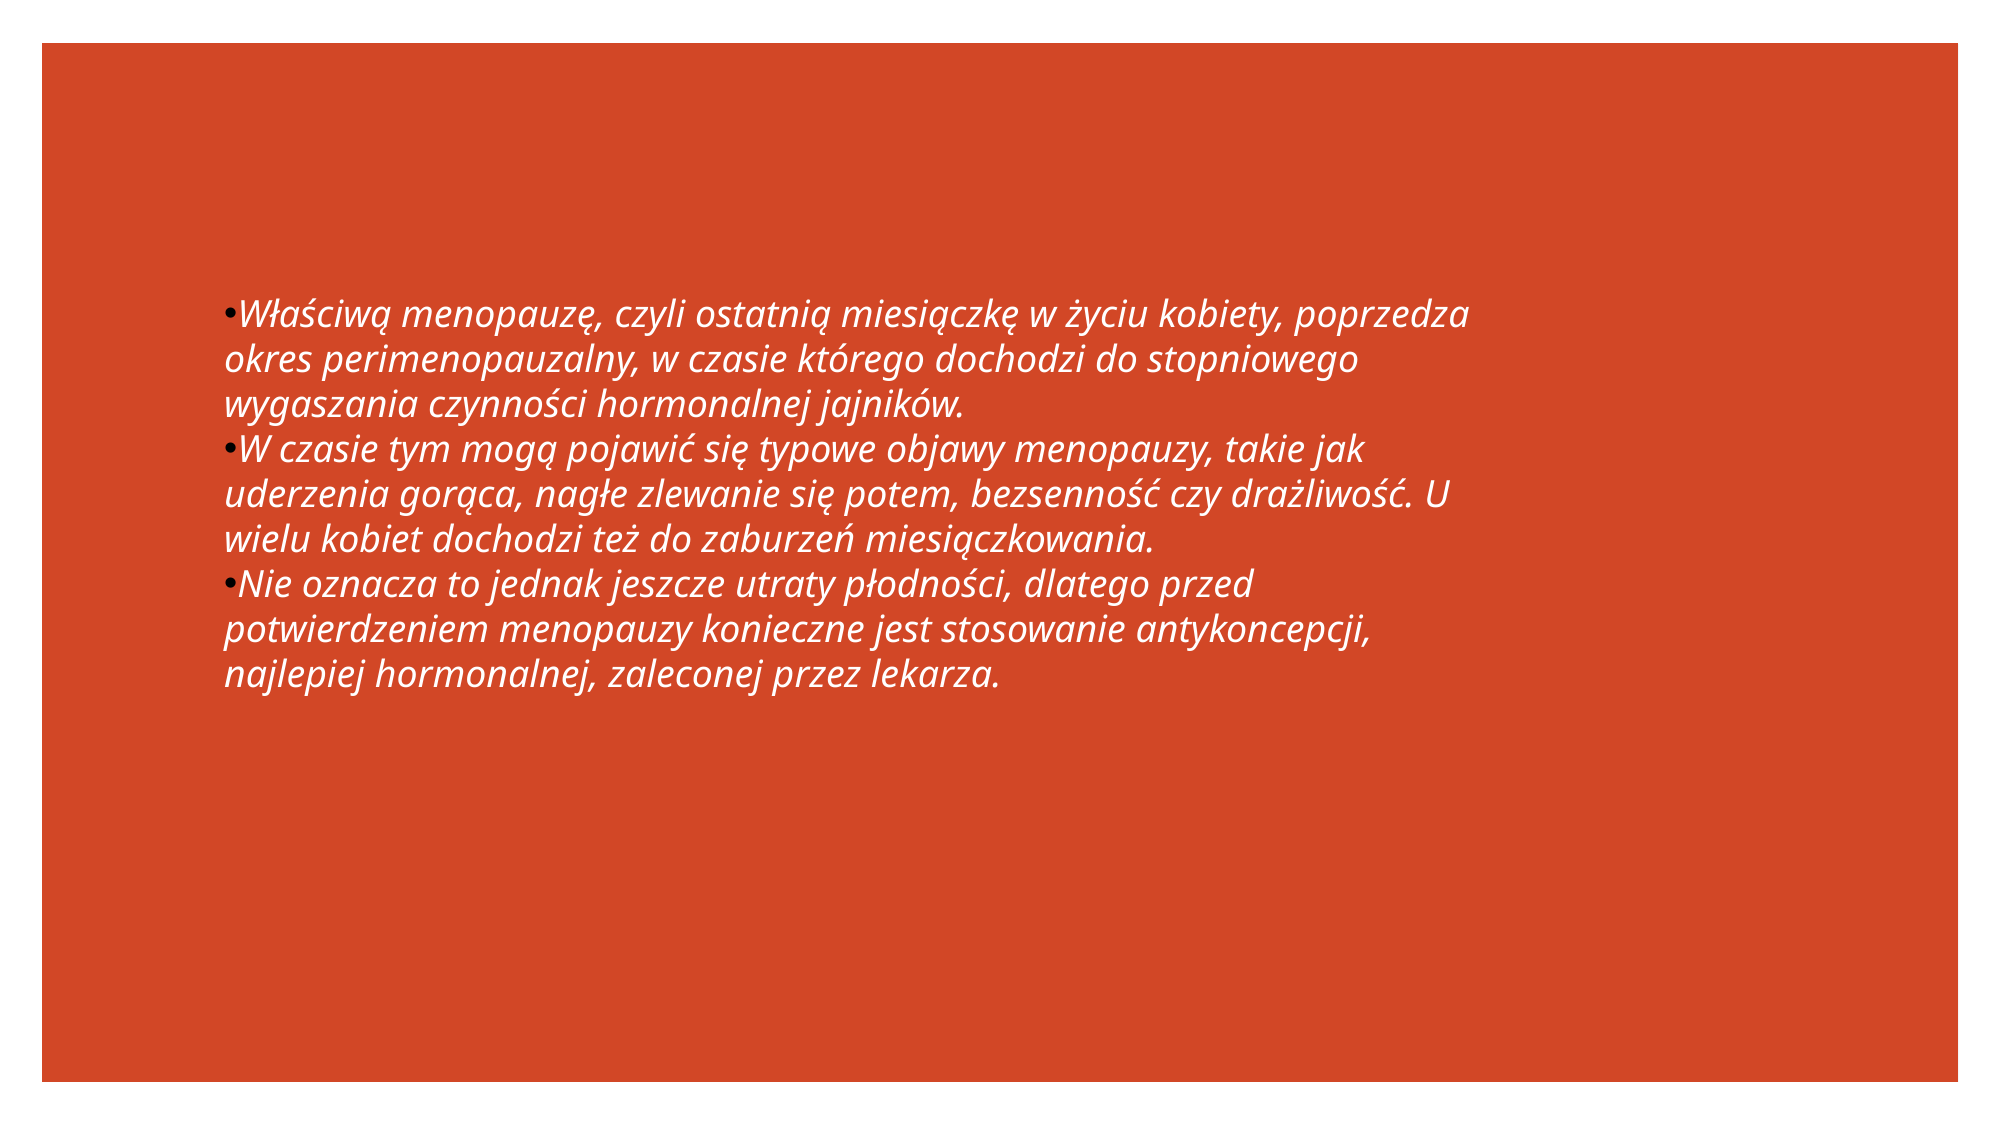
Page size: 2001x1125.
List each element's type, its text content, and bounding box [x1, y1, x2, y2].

text_box Właściwą menopauzę, czyli ostatnią miesiączkę w życiu kobiety, poprzedza okres perimenopauzalny, w czasie którego dochodzi do stopniowego wygaszania czynności hormonalnej jajników. W czasie tym mogą pojawić się typowe objawy menopauzy, takie jak uderzenia gorąca, nagłe zlewanie się potem, bezsenność czy drażliwość. U wielu kobiet dochodzi też do zaburzeń miesiączkowania. Nie oznacza to jednak jeszcze utraty płodności, dlatego przed potwierdzeniem menopauzy konieczne jest stosowanie antykoncepcji, najlepiej hormonalnej, zaleconej przez lekarza. [209, 282, 1500, 707]
